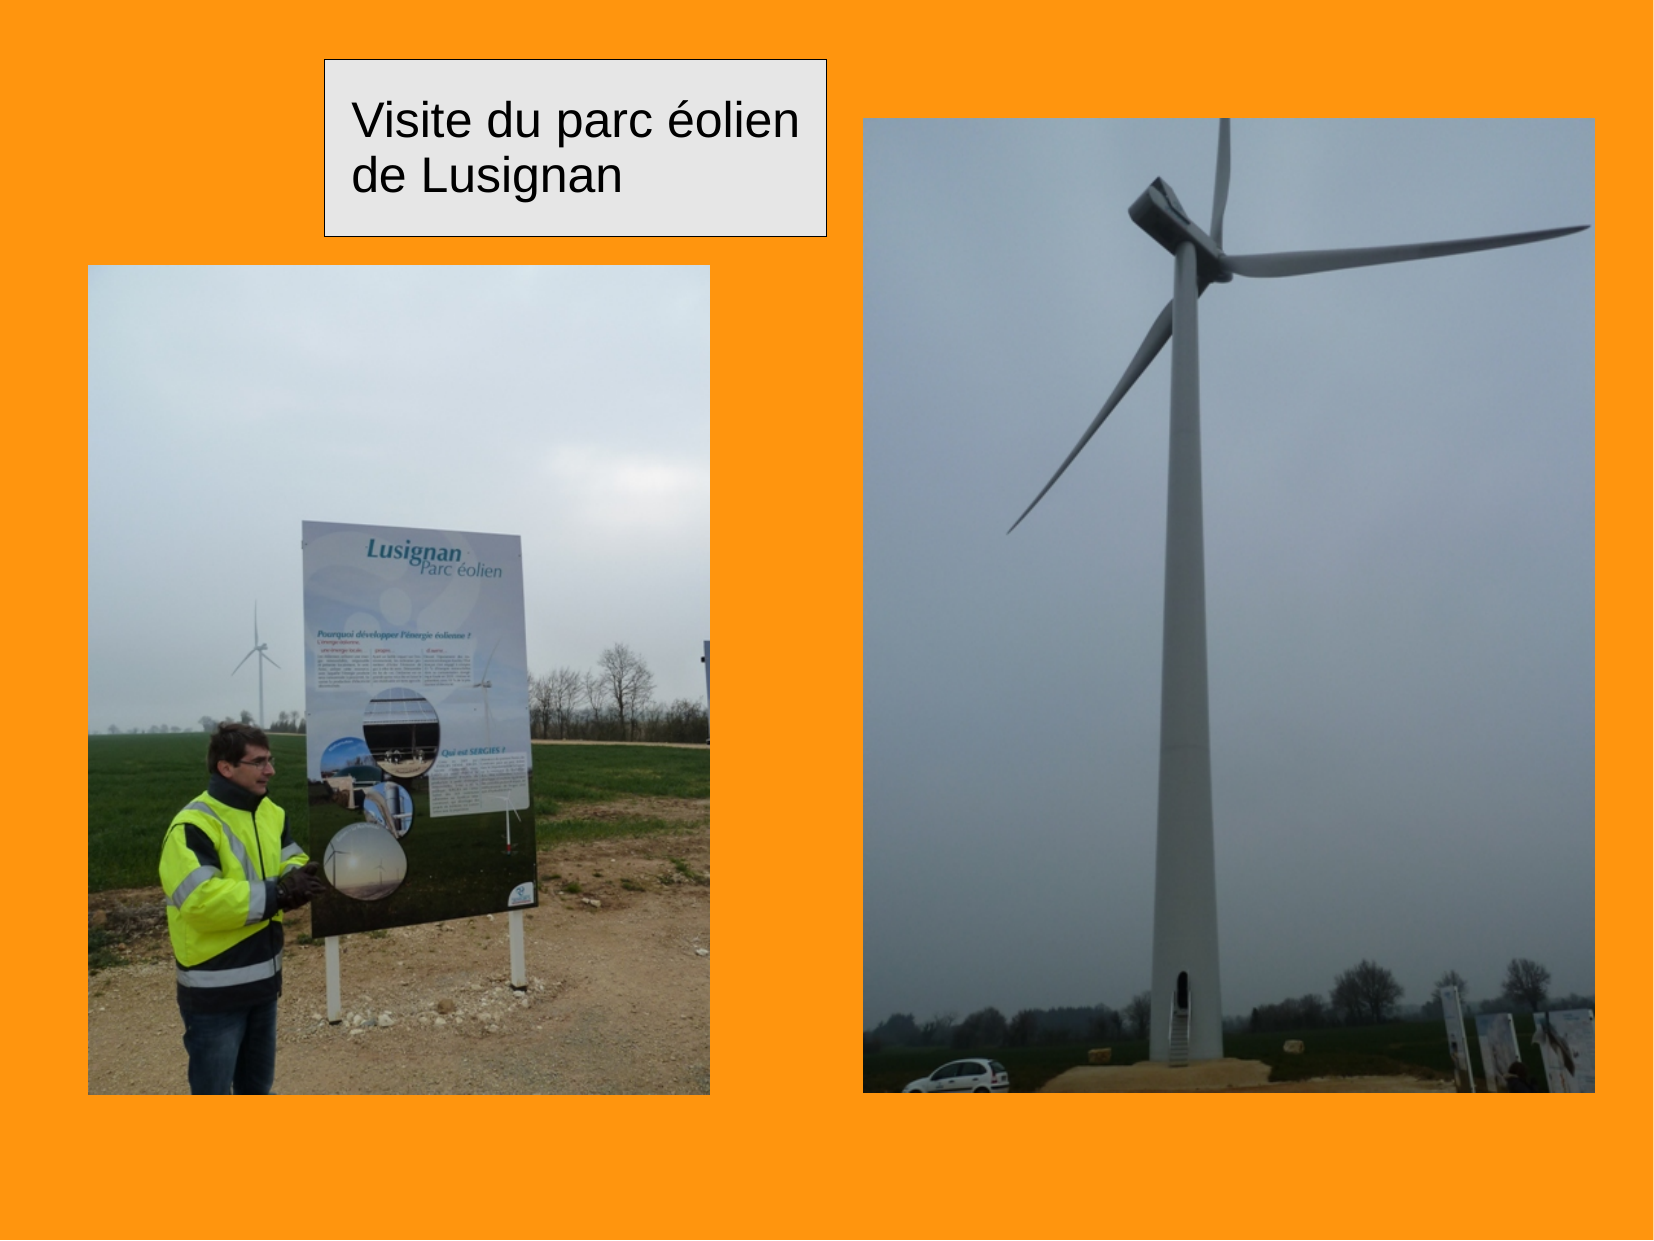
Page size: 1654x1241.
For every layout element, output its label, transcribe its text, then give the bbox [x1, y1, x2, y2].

text_box Visite du parc éolien de Lusignan [324, 59, 827, 237]
picture [88, 265, 710, 1095]
picture [863, 118, 1595, 1093]
subtitle [82, 55, 1571, 1103]
